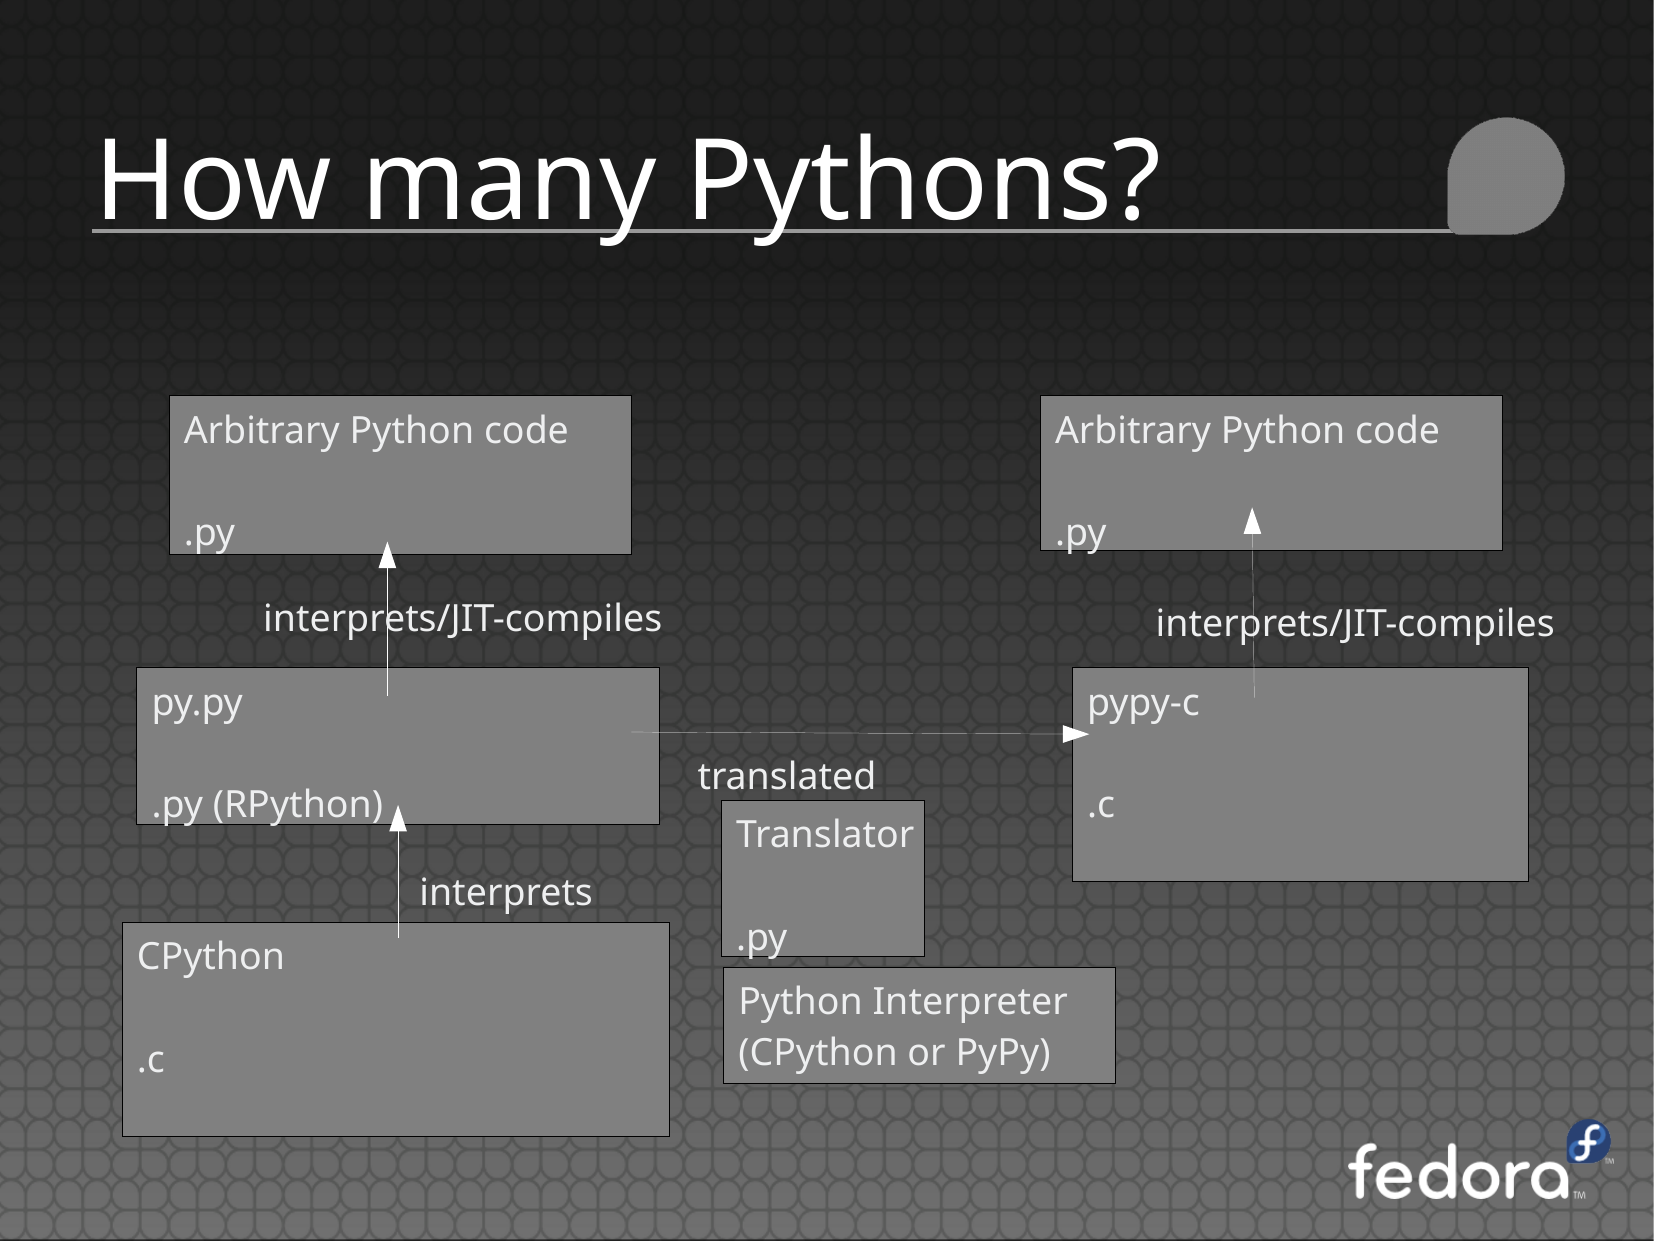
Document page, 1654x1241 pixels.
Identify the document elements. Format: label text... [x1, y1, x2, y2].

text_box interprets/JIT-compiles [1140, 588, 1593, 648]
text_box pypy-c .c [1072, 667, 1529, 882]
text_box translated [682, 742, 934, 802]
text_box interprets/JIT-compiles [248, 584, 700, 643]
text_box Translator .py [721, 800, 925, 957]
picture [0, 0, 1654, 1241]
text_box py.py .py (RPython) [136, 667, 660, 825]
text_box Arbitrary Python code .py [169, 395, 632, 555]
text_box CPython .c [122, 922, 670, 1137]
title How many Pythons? [94, 107, 1426, 244]
text_box Arbitrary Python code .py [1040, 395, 1503, 551]
text_box Python Interpreter (CPython or PyPy) [723, 967, 1116, 1084]
text_box interprets [404, 858, 655, 917]
